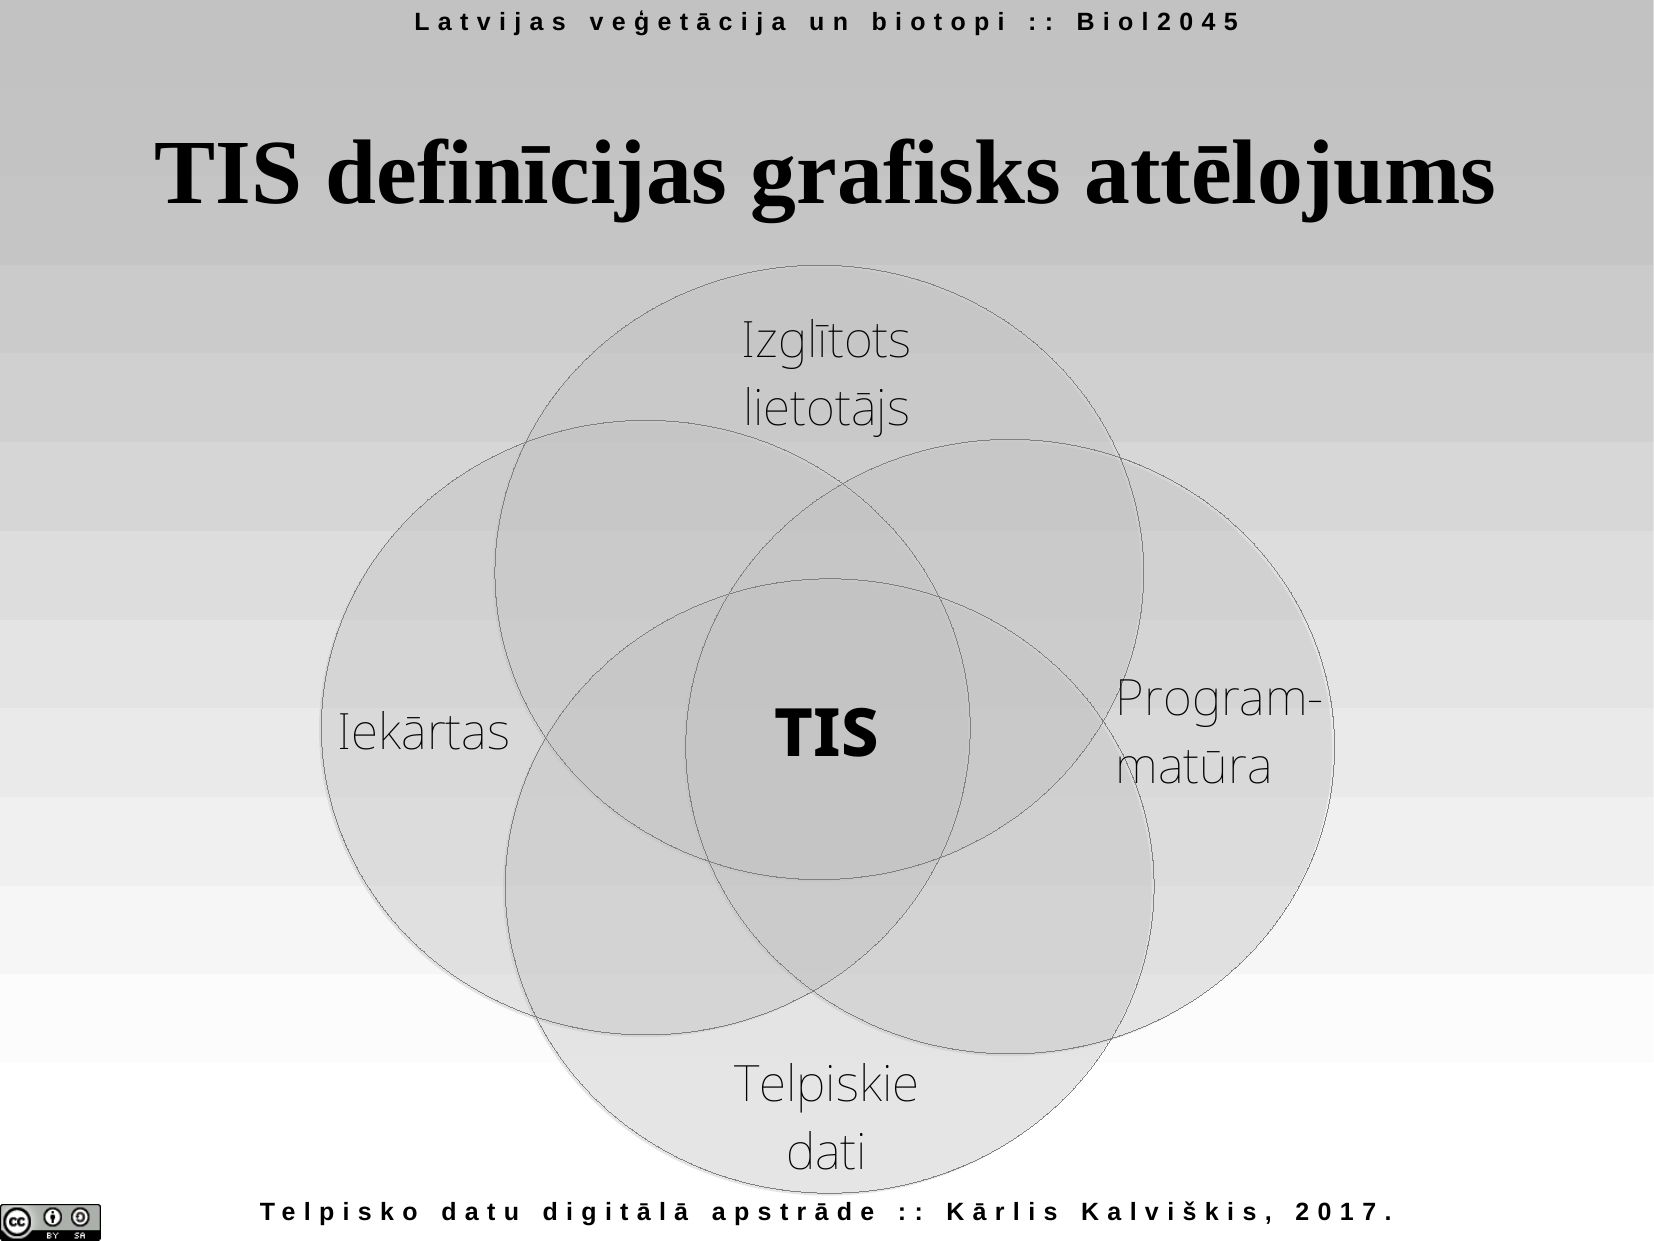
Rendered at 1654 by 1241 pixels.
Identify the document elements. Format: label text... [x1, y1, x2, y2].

title TIS definīcijas grafisks attēlojums [29, 49, 1625, 296]
text_box Program- matūra [1087, 670, 1325, 791]
text_box TIS [766, 693, 888, 768]
picture [0, 0, 1654, 1241]
text_box [319, 267, 1333, 1196]
text_box Iekārtas [337, 696, 536, 765]
text_box Izglītots lietotājs [738, 315, 915, 429]
text_box Telpiskie dati [725, 1059, 929, 1173]
